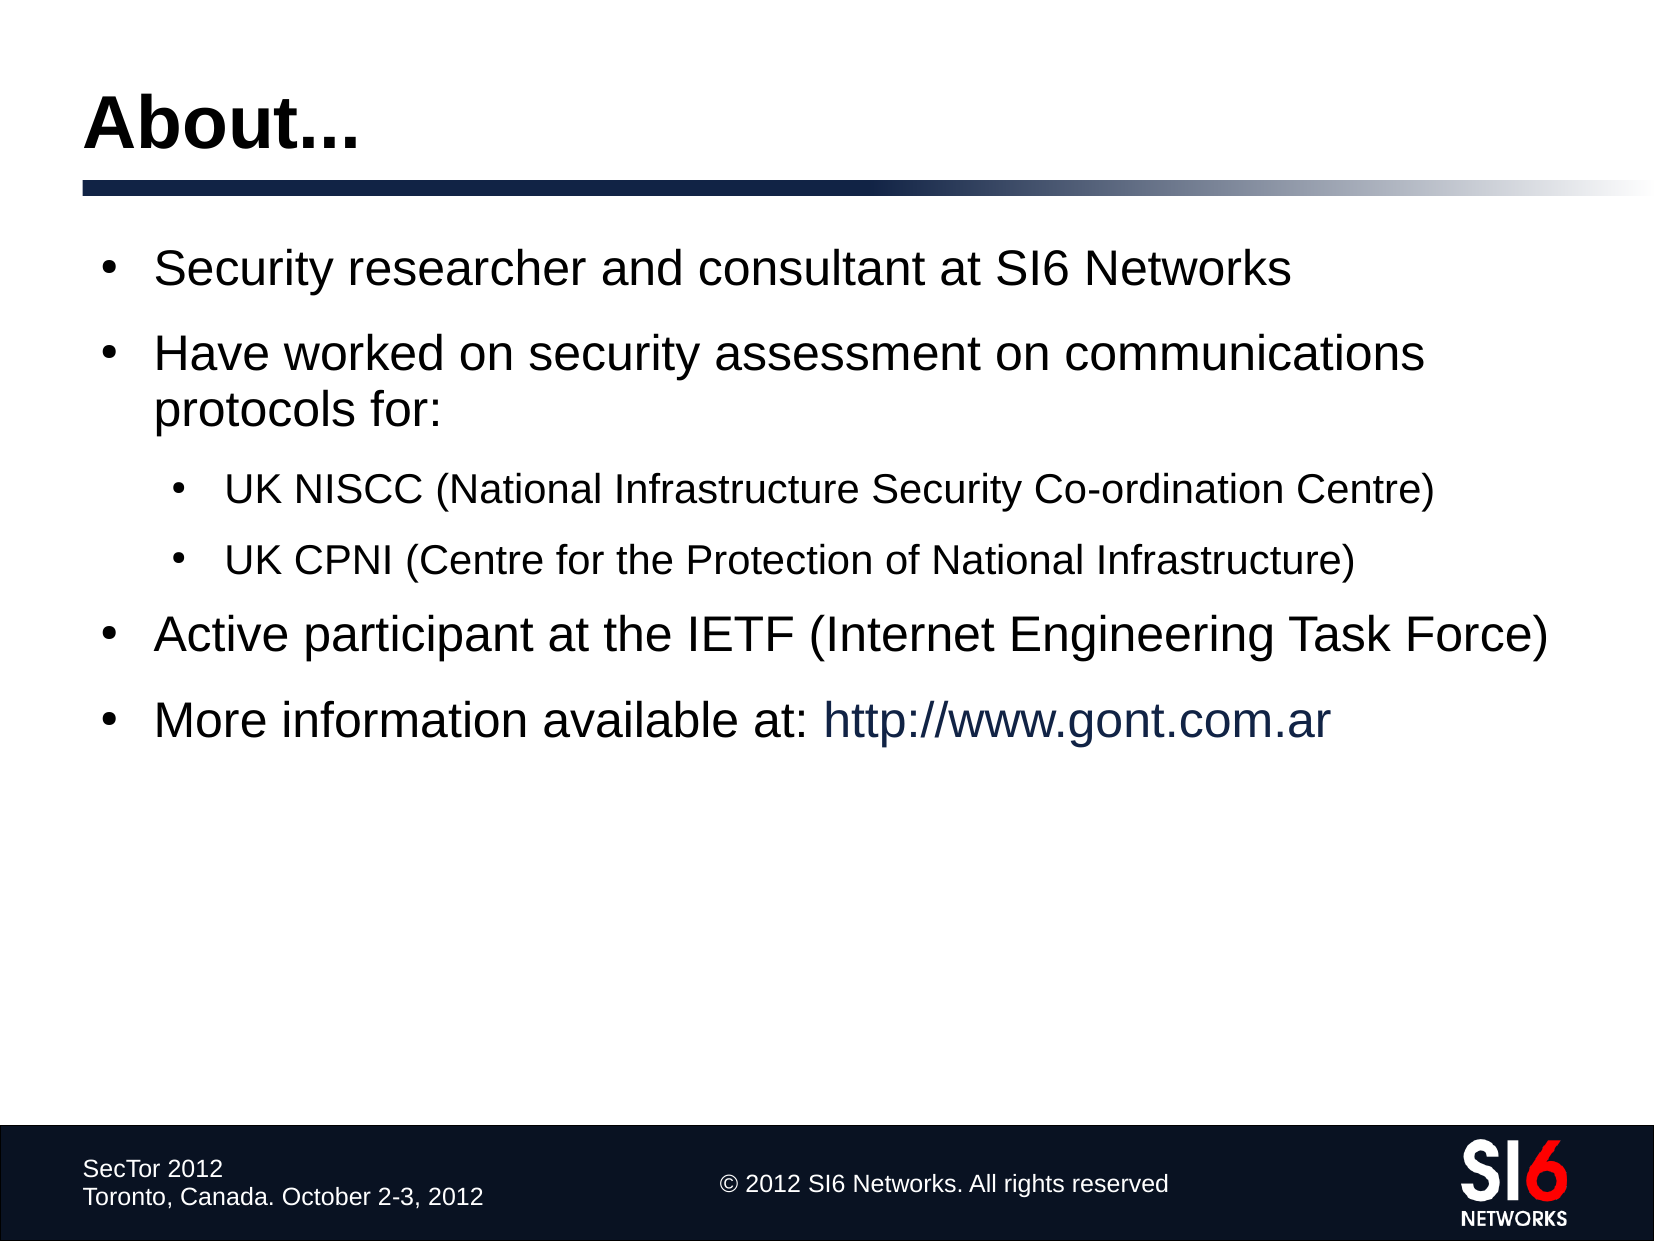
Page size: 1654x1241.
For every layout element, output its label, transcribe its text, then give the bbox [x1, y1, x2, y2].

picture [1461, 1139, 1567, 1226]
title About... [82, 49, 1571, 196]
list Security researcher and consultant at SI6 Networks Have worked on security assessment on communications protocols for: UK NISCC (National Infrastructure Security Co-ordination Centre) UK CPNI (Centre for the Protection of National Infrastructure) Active participant at the IETF (Internet Engineering Task Force) More information available at: http://www.gont.com.ar [82, 240, 1571, 1059]
